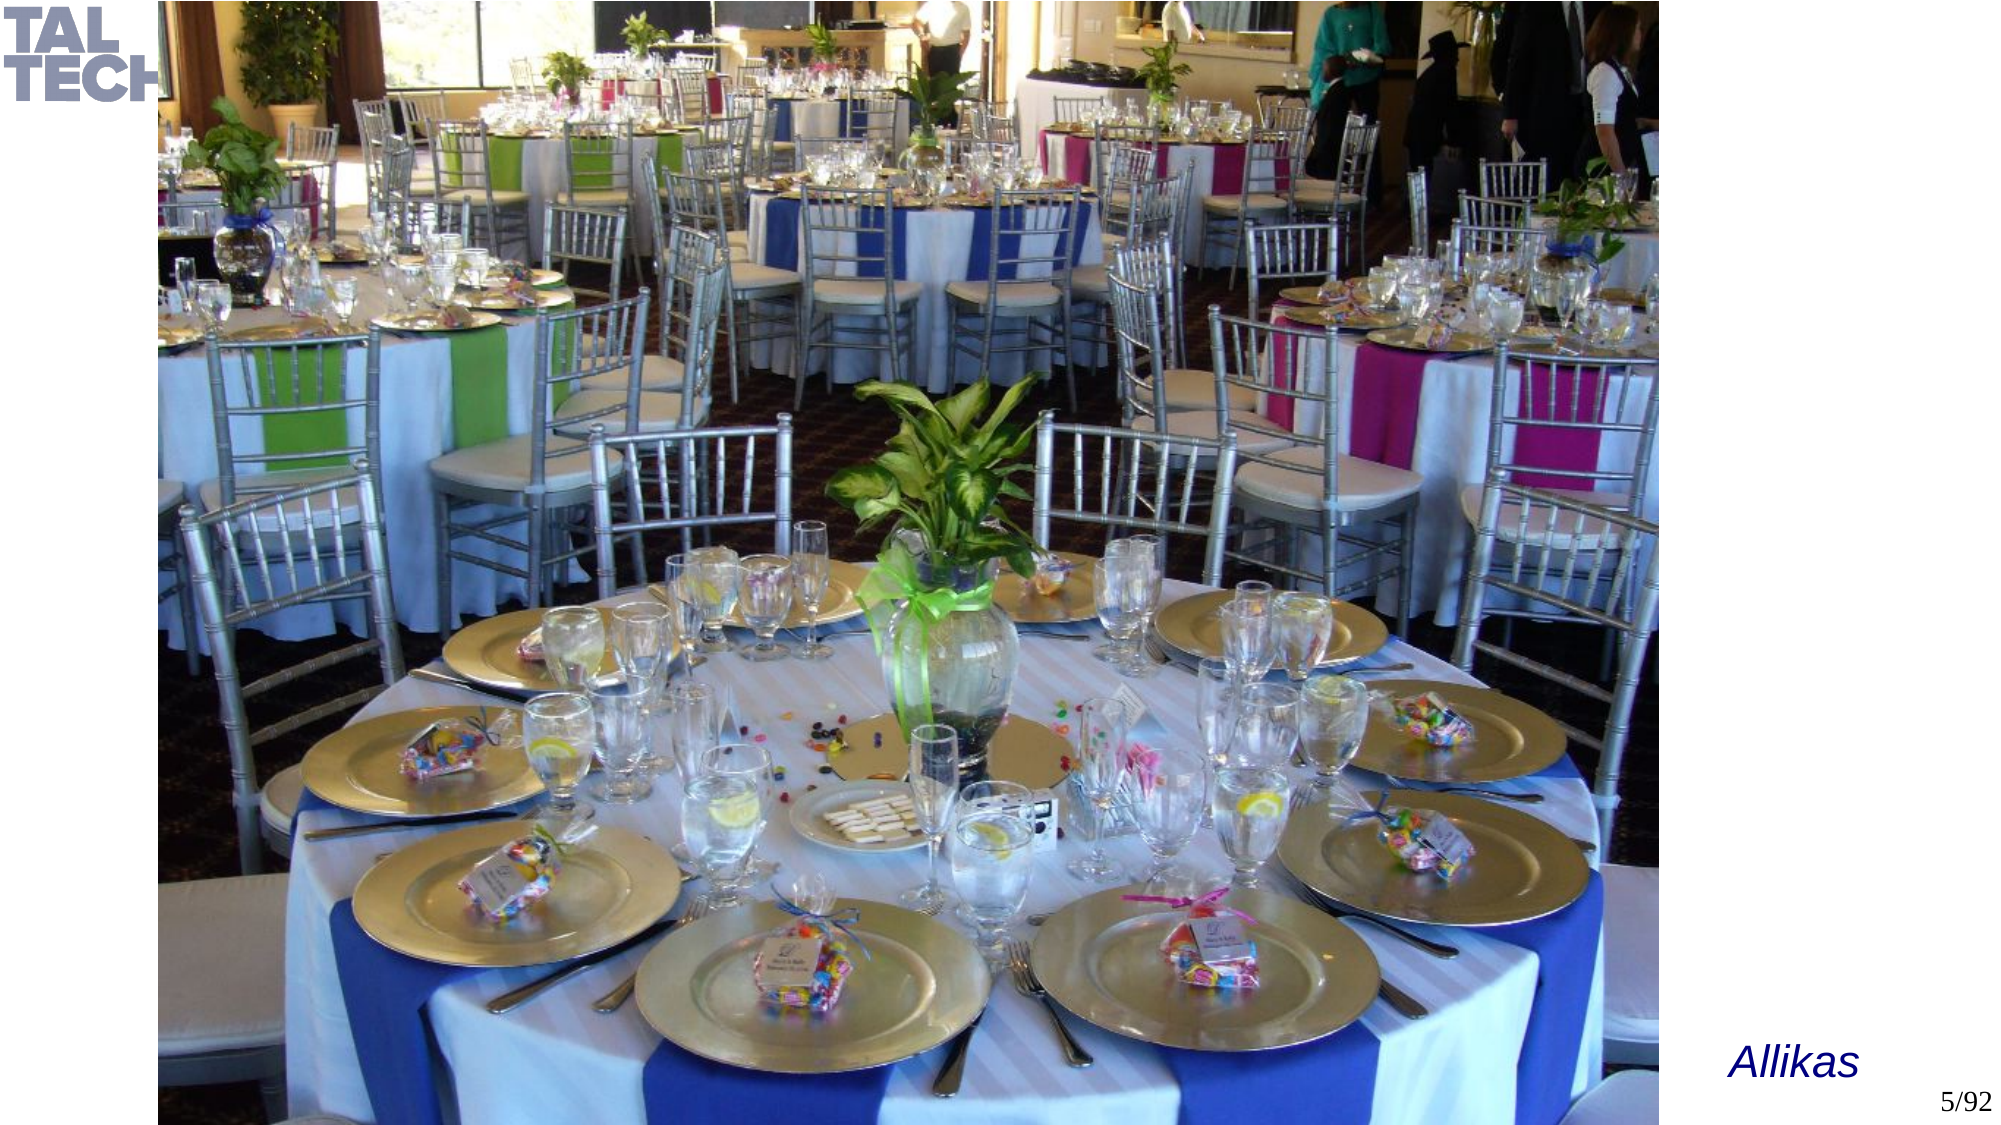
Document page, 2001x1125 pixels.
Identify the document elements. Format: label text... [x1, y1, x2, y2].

text_box Allikas [1714, 1028, 1886, 1101]
picture [0, 0, 1659, 1125]
